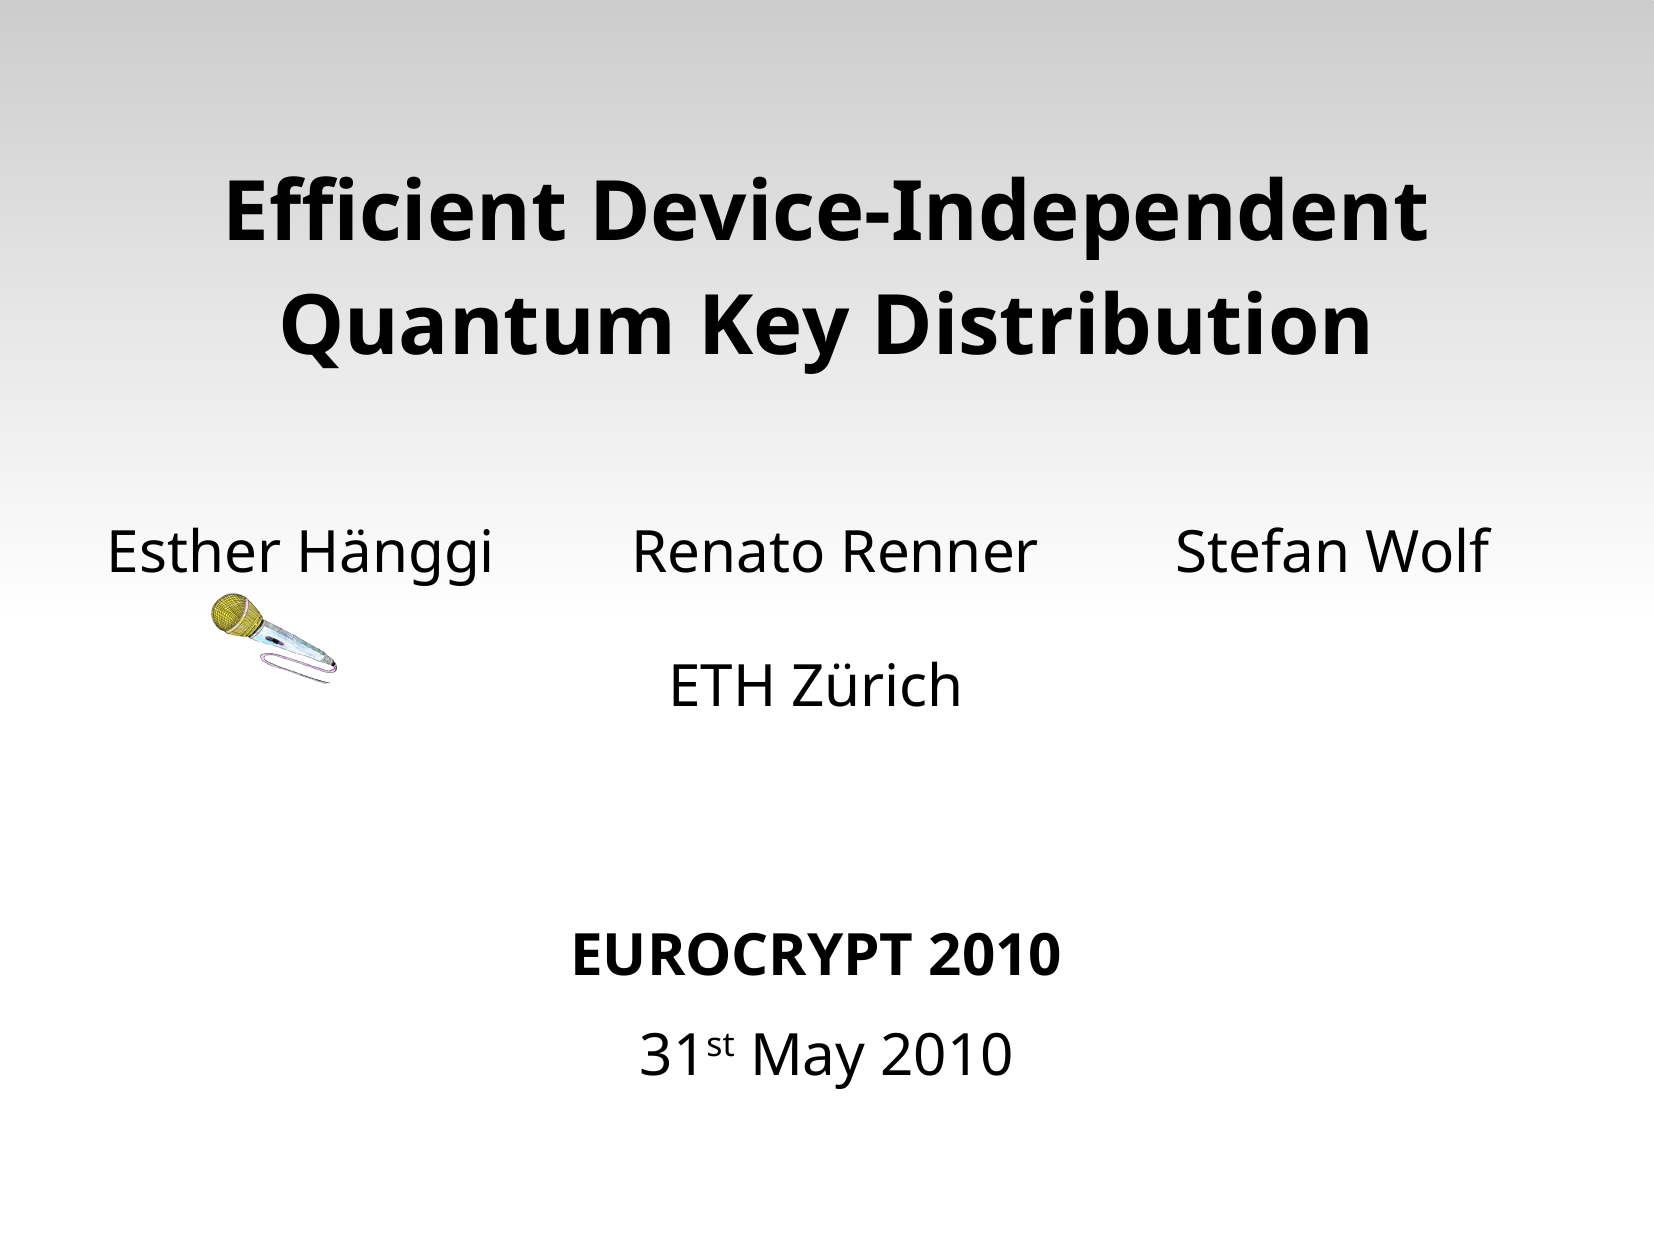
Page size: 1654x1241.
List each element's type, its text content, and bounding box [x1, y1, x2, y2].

title Efficient Device-Independent Quantum Key Distribution [82, 149, 1571, 382]
text_box EUROCRYPT 2010 [555, 905, 1098, 1002]
text_box 31st May 2010 [625, 1005, 1029, 1103]
text_box ETH Zürich [653, 636, 1001, 733]
picture [209, 593, 339, 684]
text_box Esther Hänggi Renato Renner Stefan Wolf [92, 502, 1562, 599]
